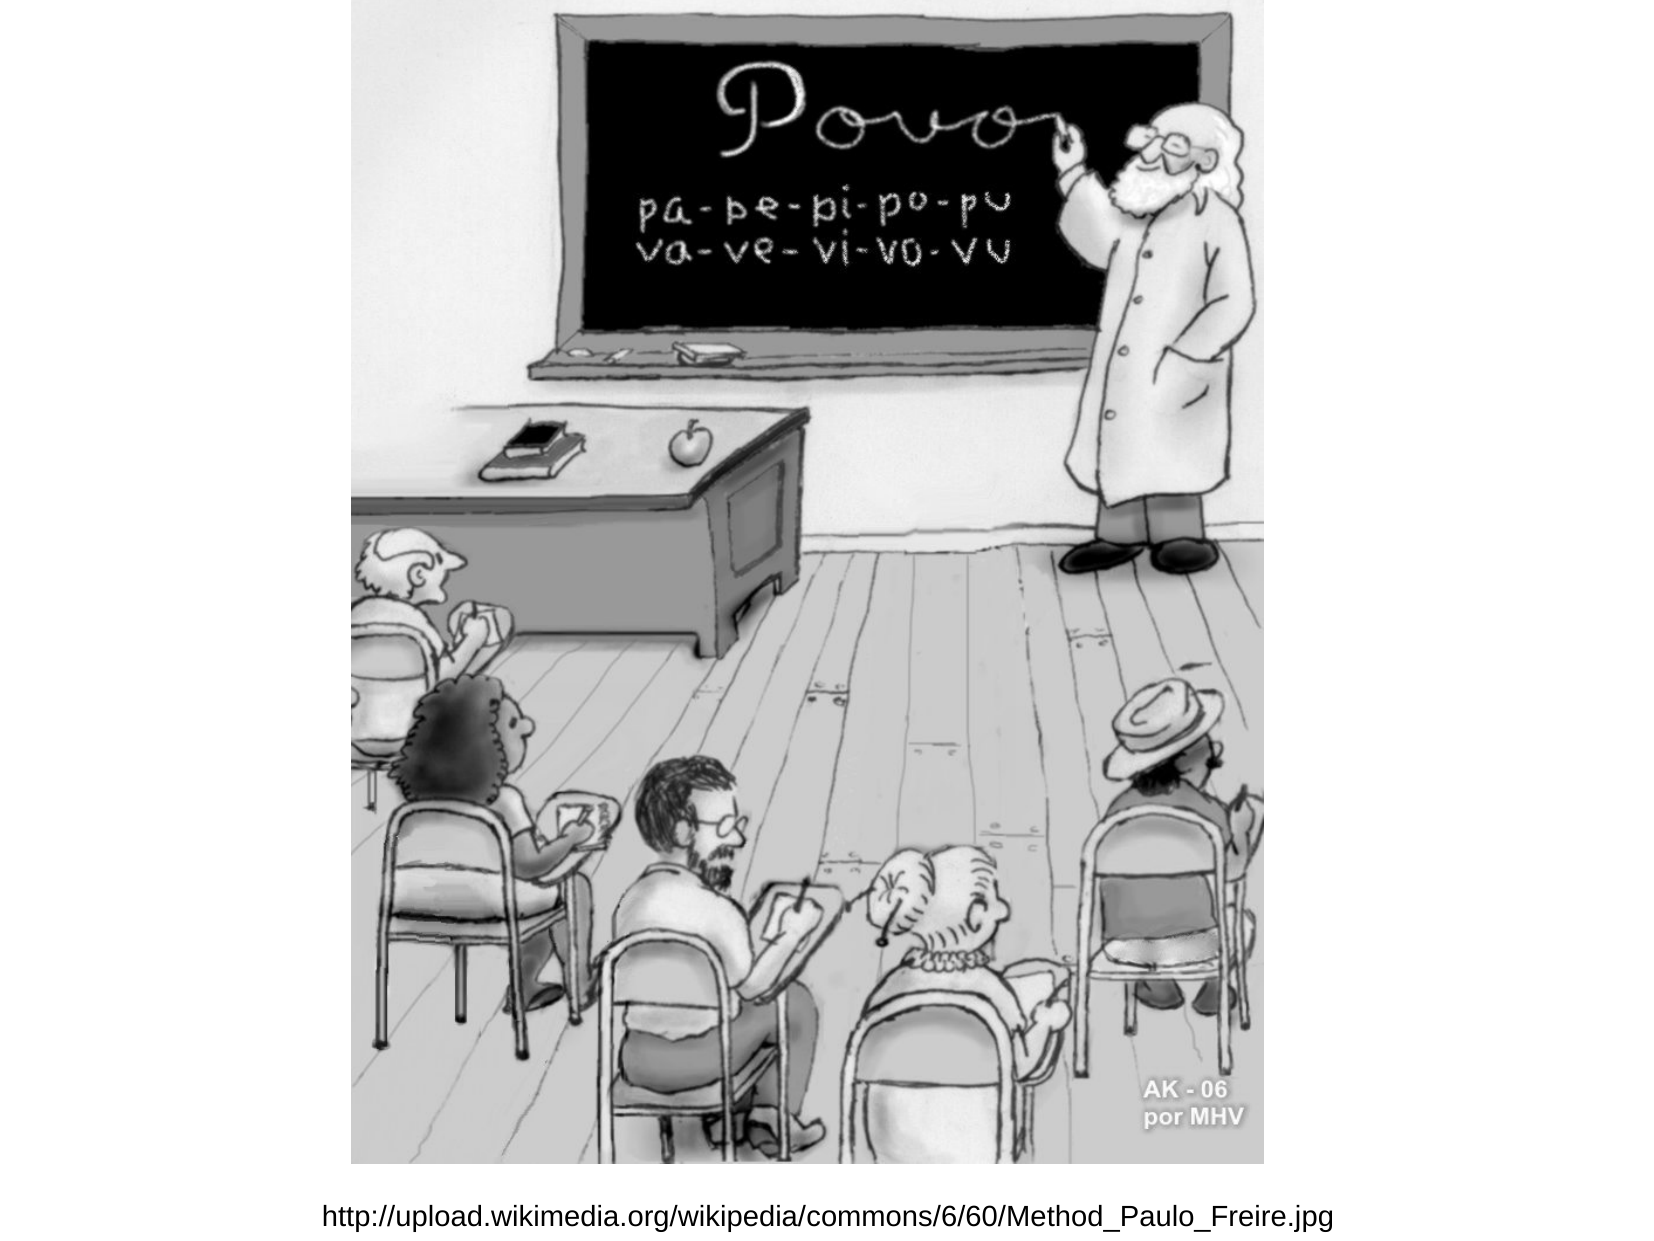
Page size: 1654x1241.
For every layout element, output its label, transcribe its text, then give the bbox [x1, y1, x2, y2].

text_box http://upload.wikimedia.org/wikipedia/commons/6/60/Method_Paulo_Freire.jpg [307, 1192, 1371, 1241]
picture [351, 0, 1264, 1164]
